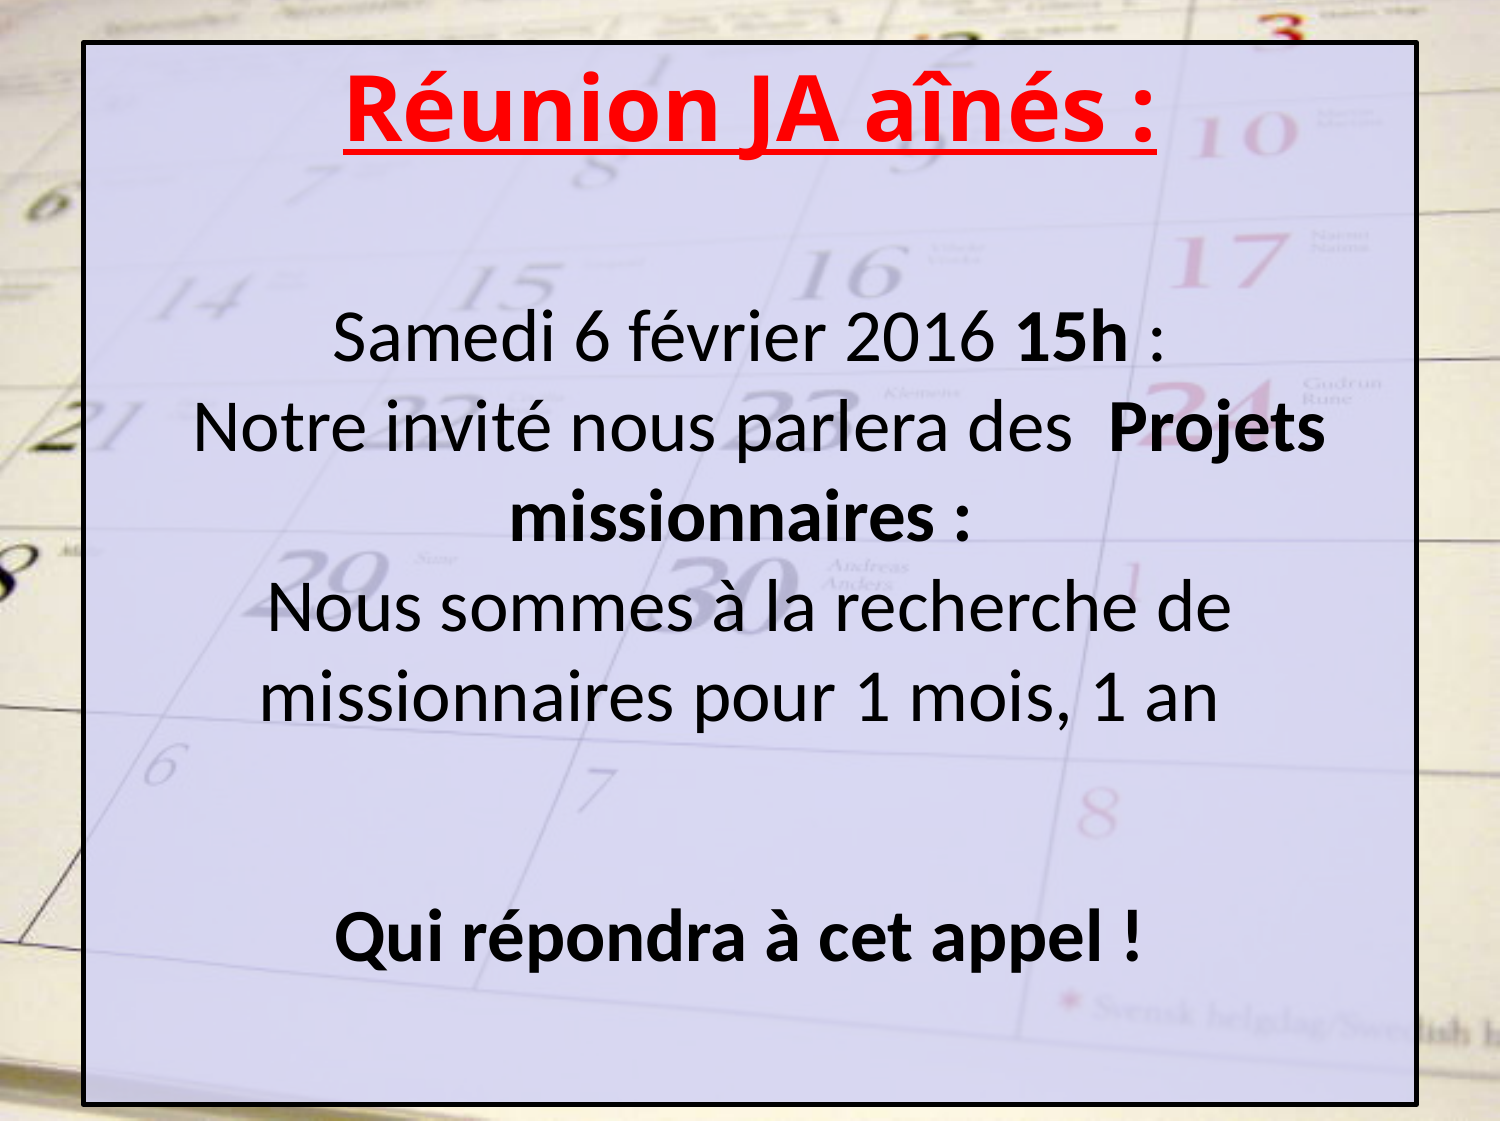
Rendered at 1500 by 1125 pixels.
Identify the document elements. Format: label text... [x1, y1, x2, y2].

picture [0, 0, 1500, 1122]
text_box Réunion JA aînés : Samedi 6 février 2016 15h : Notre invité nous parlera des Projets missionnaires : Nous sommes à la recherche de missionnaires pour 1 mois, 1 an Qui répondra à cet appel ! [83, 42, 1417, 1105]
